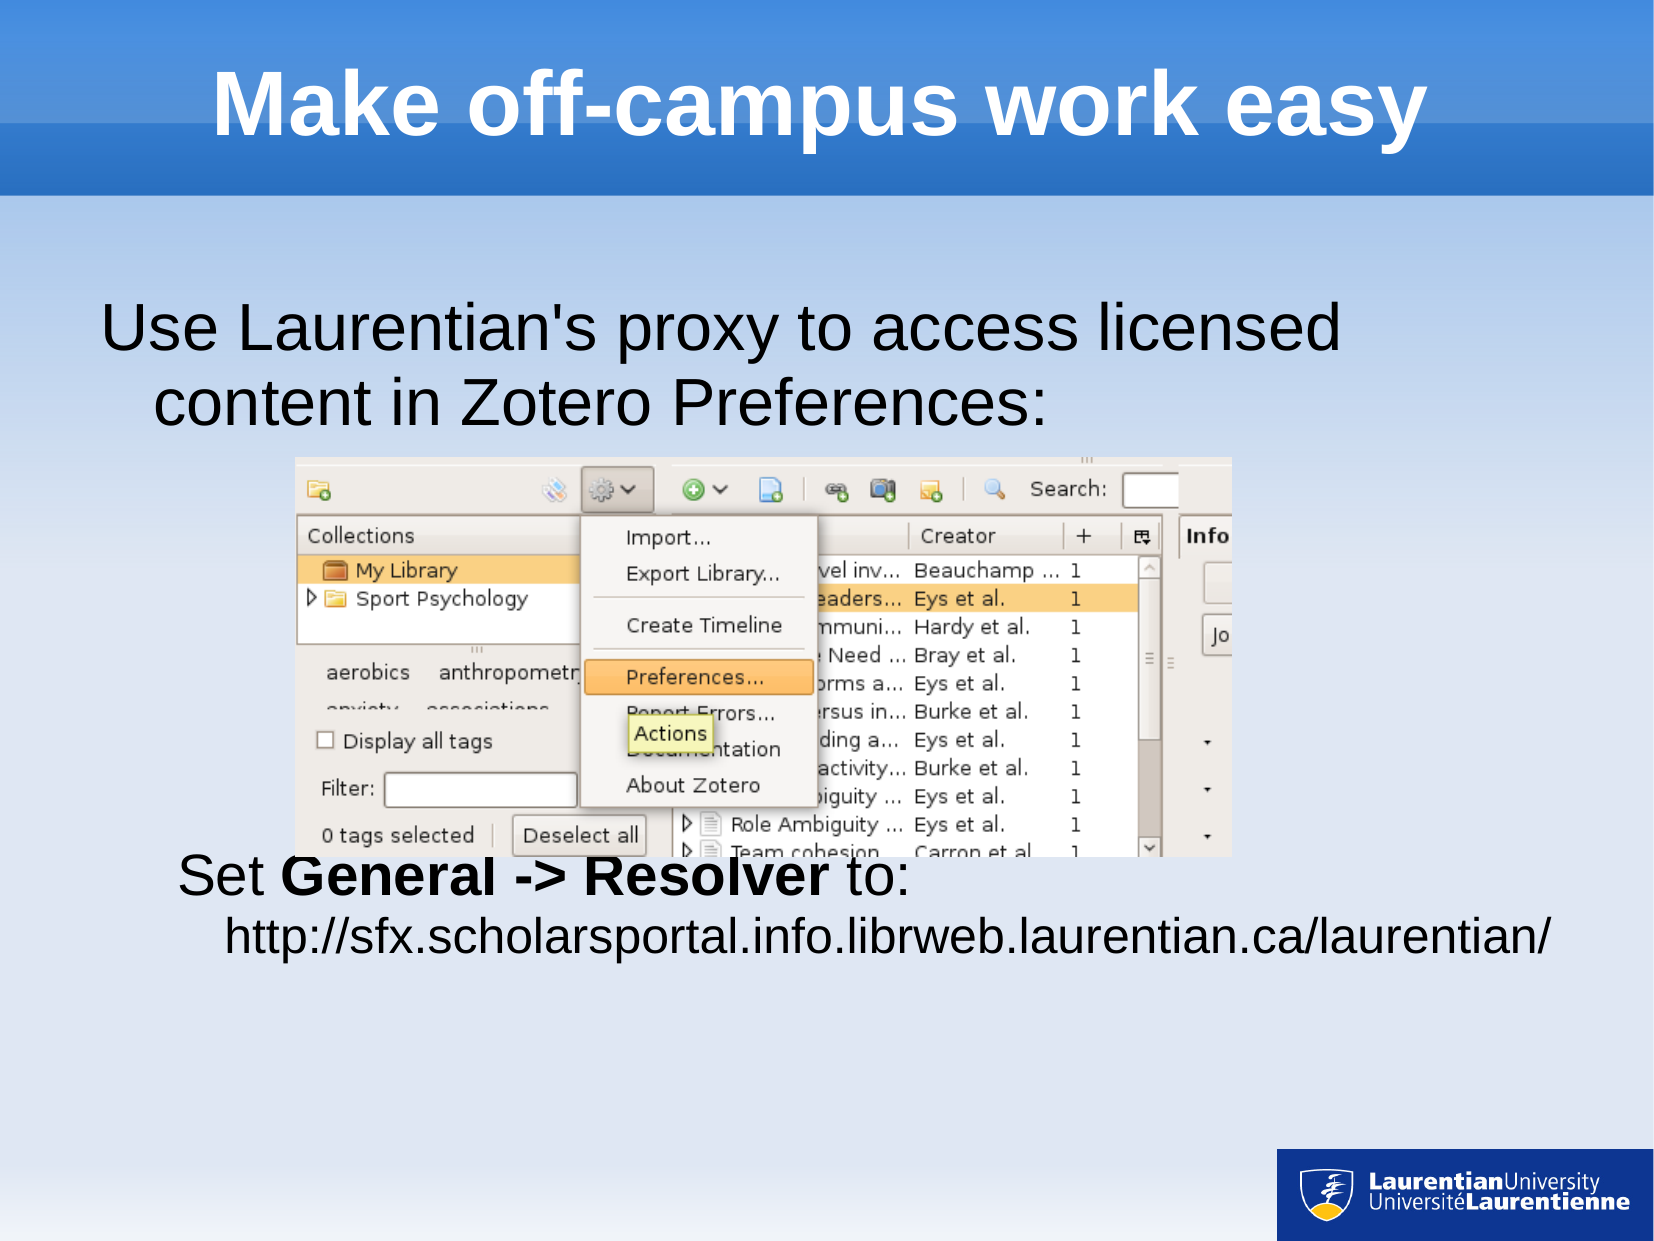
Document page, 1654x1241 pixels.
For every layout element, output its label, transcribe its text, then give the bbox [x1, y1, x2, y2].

list Use Laurentian's proxy to access licensed content in Zotero Preferences: Set General -> Resolver to: http://sfx.scholarsportal.info.librweb.laurentian.ca/laurentian/ [82, 290, 1571, 1094]
picture [0, 0, 1654, 1241]
title Make off-campus work easy [76, 7, 1565, 200]
